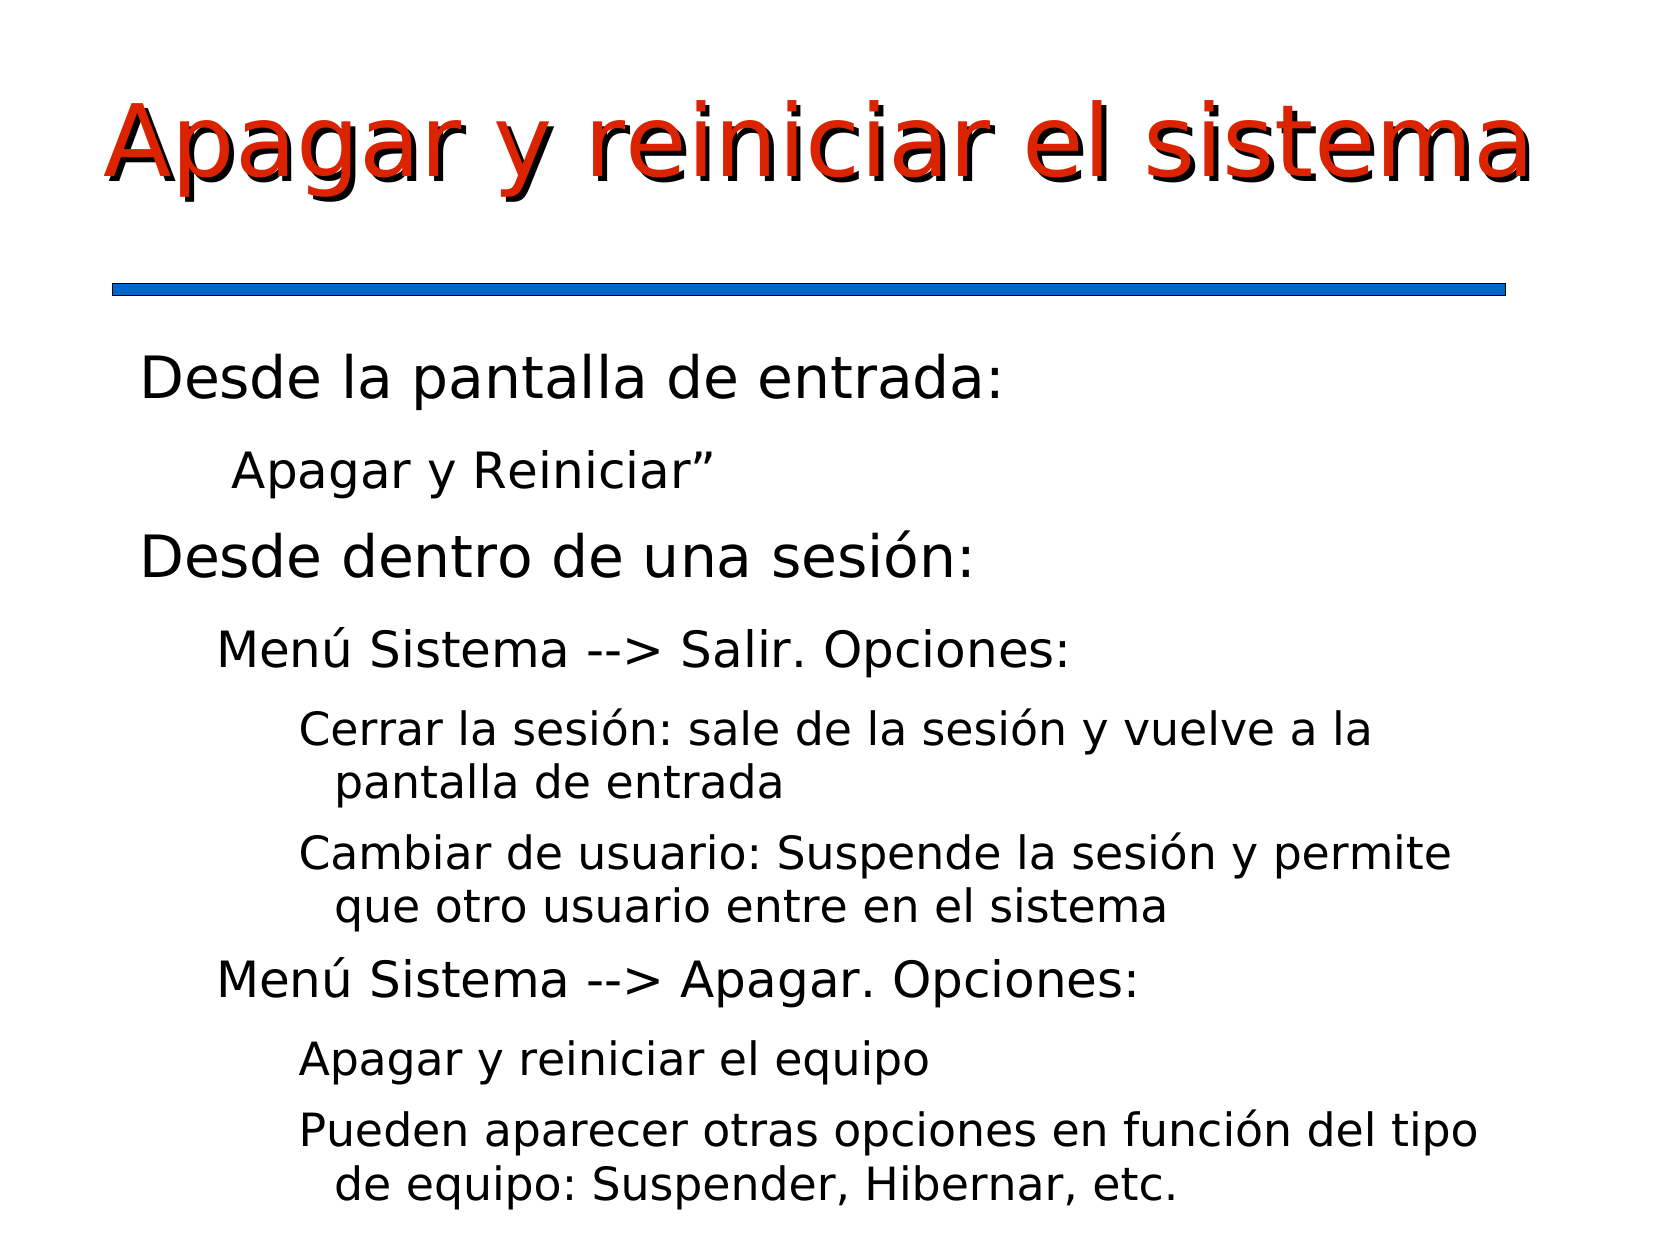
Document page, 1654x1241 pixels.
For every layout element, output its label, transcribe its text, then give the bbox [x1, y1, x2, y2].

title Apagar y reiniciar el sistema [97, 37, 1542, 246]
list Desde la pantalla de entrada: Apagar y Reiniciar” Desde dentro de una sesión: Menú Sistema --> Salir. Opciones: Cerrar la sesión: sale de la sesión y vuelve a la pantalla de entrada Cambiar de usuario: Suspende la sesión y permite que otro usuario entre en el sistema Menú Sistema --> Apagar. Opciones: Apagar y reiniciar el equipo Pueden aparecer otras opciones en función del tipo de equipo: Suspender, Hibernar, etc. [121, 344, 1534, 1211]
